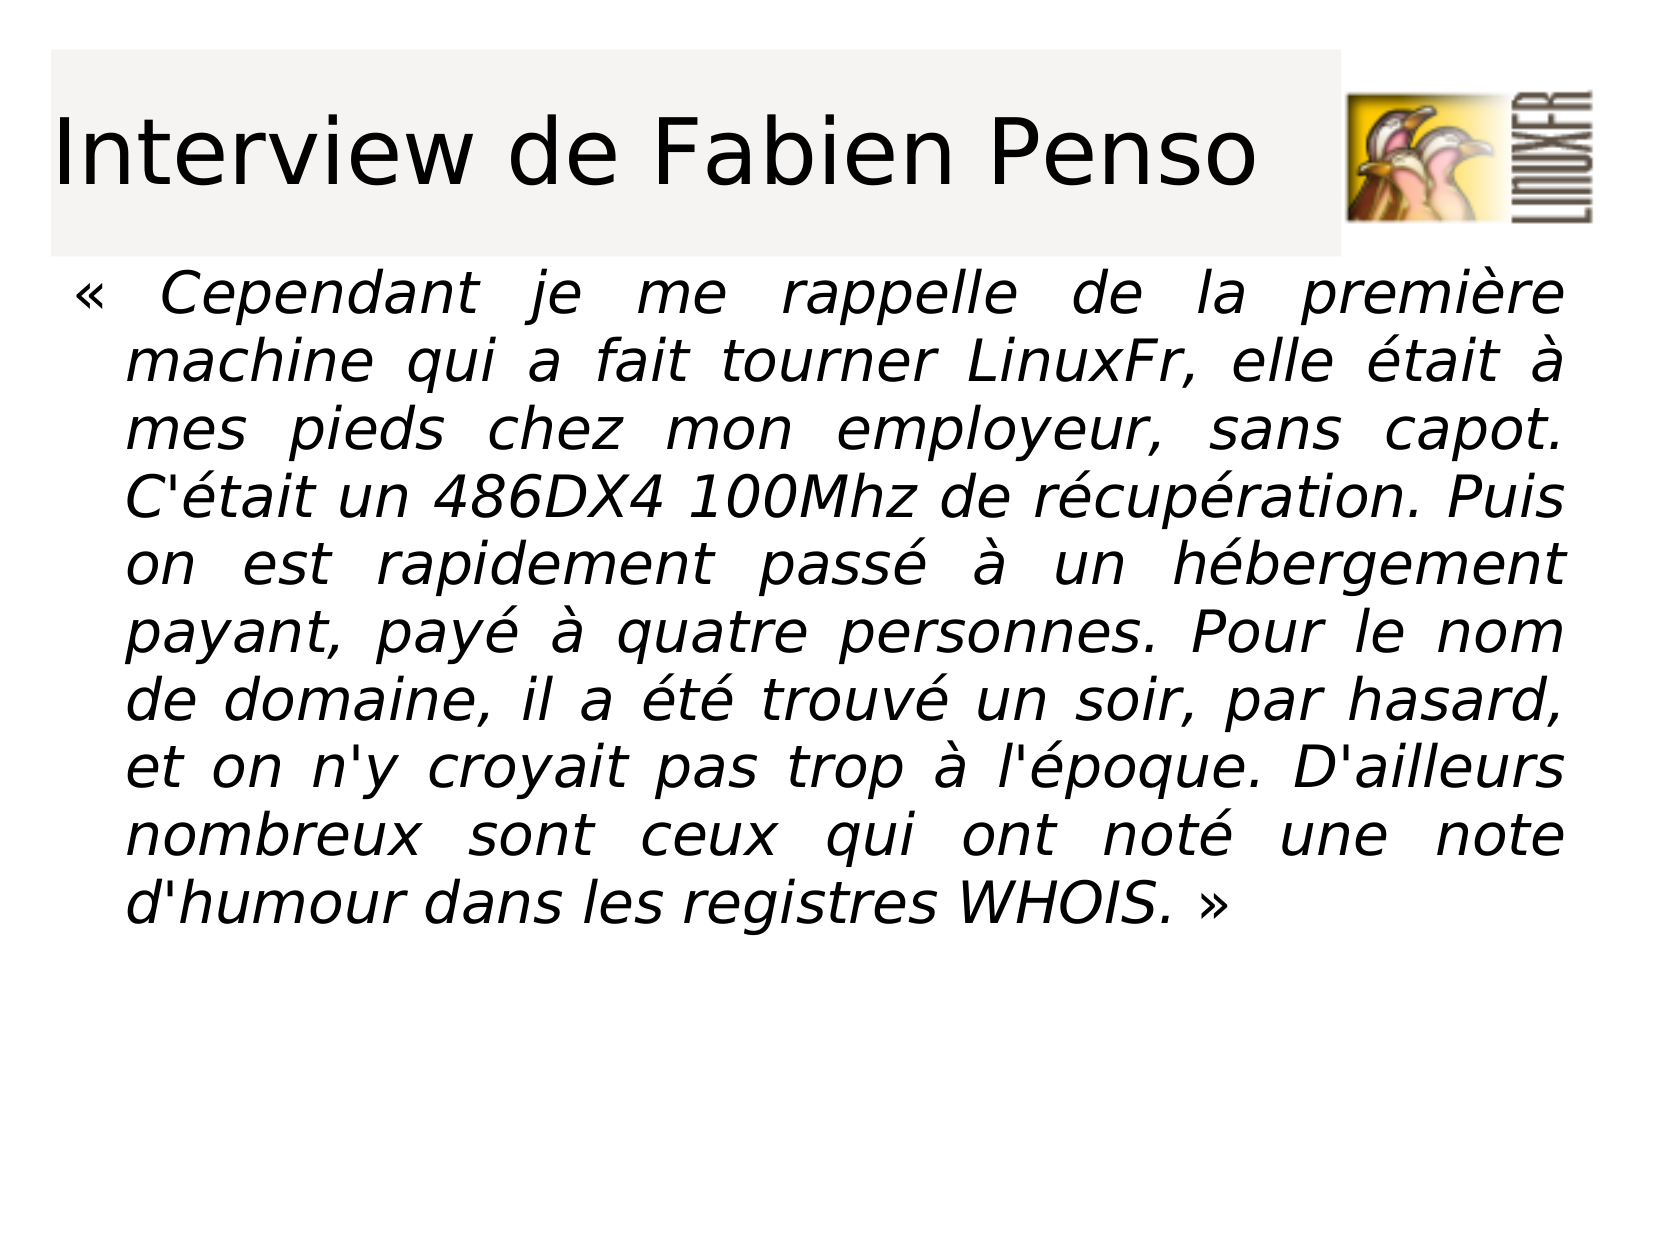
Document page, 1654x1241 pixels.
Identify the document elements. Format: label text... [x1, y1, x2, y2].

title Interview de Fabien Penso [51, 49, 1342, 257]
picture [1342, 88, 1601, 229]
list « Cependant je me rappelle de la première machine qui a fait tourner LinuxFr, elle était à mes pieds chez mon employeur, sans capot. C'était un 486DX4 100Mhz de récupération. Puis on est rapidement passé à un hébergement payant, payé à quatre personnes. Pour le nom de domaine, il a été trouvé un soir, par hasard, et on n'y croyait pas trop à l'époque. D'ailleurs nombreux sont ceux qui ont noté une note d'humour dans les registres WHOIS. » [54, 259, 1568, 1119]
